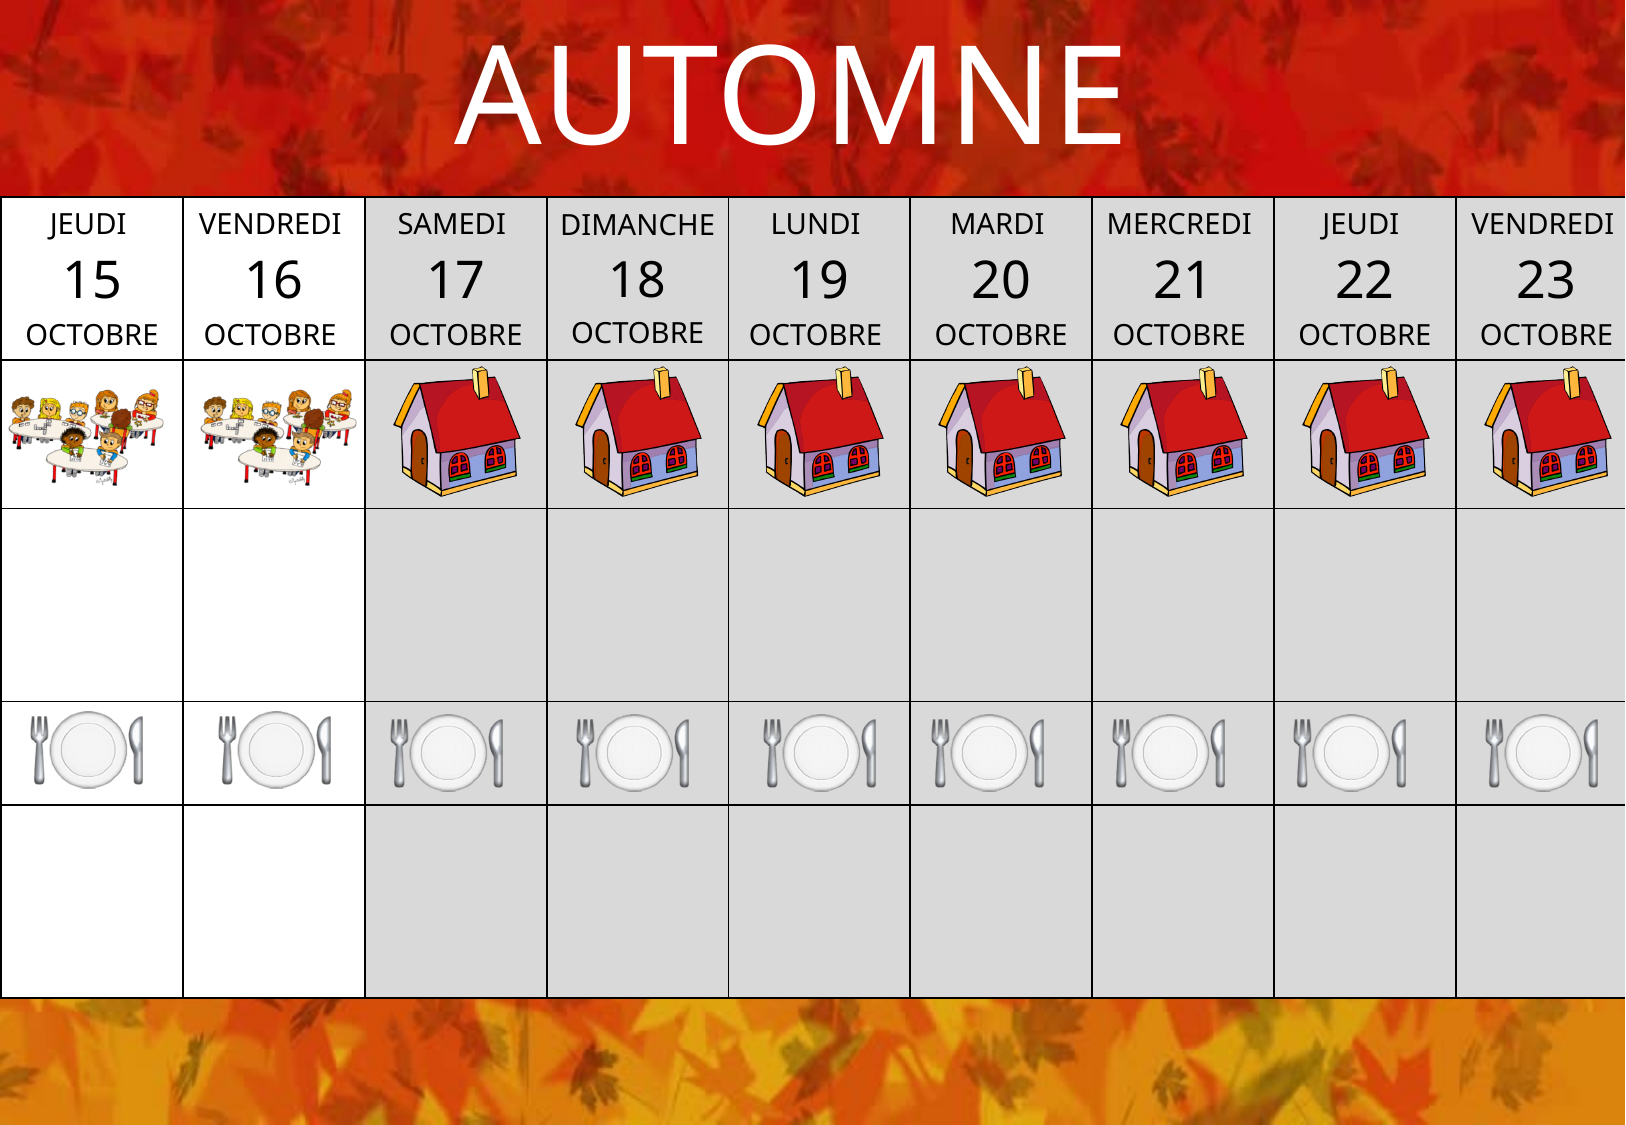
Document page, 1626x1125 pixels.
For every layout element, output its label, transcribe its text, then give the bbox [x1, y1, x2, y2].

picture [214, 689, 335, 811]
picture [927, 692, 1048, 813]
table_cell [507, 702, 546, 804]
table_cell [1093, 509, 1273, 701]
table_header JEUDI 15 OCTOBRE [2, 198, 182, 359]
picture [1120, 366, 1248, 497]
table_cell [880, 702, 909, 804]
table_cell [911, 806, 1091, 997]
picture [1484, 366, 1612, 497]
table_cell [1275, 361, 1455, 508]
table_header DIMANCHE 18 OCTOBRE [548, 198, 728, 359]
table_header MERCREDI 21 OCTOBRE [1093, 198, 1273, 359]
table_cell [548, 509, 728, 701]
table_cell [548, 806, 728, 997]
picture [386, 692, 507, 813]
table_cell [147, 702, 182, 804]
table_cell [2, 509, 182, 701]
table_cell [184, 702, 214, 804]
table_cell [366, 702, 386, 804]
table_cell [184, 509, 364, 701]
table_cell [2, 702, 26, 804]
picture [8, 383, 165, 490]
table_cell [693, 702, 728, 804]
table_cell [1275, 702, 1289, 804]
table_header JEUDI 22 OCTOBRE [1275, 198, 1455, 359]
picture [1108, 692, 1229, 813]
picture [572, 692, 693, 813]
table_cell [729, 361, 909, 508]
picture [759, 692, 880, 813]
picture [1289, 692, 1410, 813]
picture [1302, 366, 1430, 497]
table_cell [1093, 702, 1108, 804]
table_cell [548, 702, 572, 804]
picture [938, 366, 1066, 497]
table_cell [1093, 806, 1273, 997]
table_header SAMEDI 17 OCTOBRE [366, 198, 546, 359]
table_cell [1457, 509, 1625, 701]
table_cell [1410, 702, 1455, 804]
picture [575, 366, 702, 497]
table_cell [911, 509, 1091, 701]
picture [393, 366, 521, 497]
table_cell [366, 806, 546, 997]
table_cell [2, 806, 182, 997]
table_cell [1275, 806, 1455, 997]
table_cell [729, 806, 909, 997]
table_cell [2, 361, 182, 508]
table_cell [911, 702, 927, 804]
table_cell [1457, 702, 1481, 804]
table_cell [729, 702, 759, 804]
table_header LUNDI 19 OCTOBRE [729, 198, 909, 359]
table_header VENDREDI 16 OCTOBRE [184, 198, 364, 359]
table_cell [184, 806, 364, 997]
table_cell [911, 361, 1091, 508]
table_cell [1229, 702, 1273, 804]
picture [200, 383, 358, 490]
table_header MARDI 20 OCTOBRE [911, 198, 1091, 359]
table_cell [1048, 702, 1091, 804]
table_cell [548, 361, 728, 508]
text_box AUTOMNE [446, 0, 1161, 180]
table_cell [1602, 702, 1625, 804]
table_cell [335, 702, 364, 804]
table_cell [1275, 509, 1455, 701]
table_cell [366, 361, 546, 508]
picture [0, 999, 1625, 1125]
table_cell [729, 509, 909, 701]
table_header VENDREDI 23 OCTOBRE [1457, 198, 1625, 359]
table_cell [184, 361, 364, 508]
picture [1481, 692, 1602, 813]
table_cell [1457, 806, 1625, 997]
table_cell [1093, 361, 1273, 508]
picture [26, 689, 147, 811]
picture [757, 366, 884, 497]
picture [0, 0, 1625, 196]
table_cell [366, 509, 546, 701]
table_cell [1457, 361, 1625, 508]
